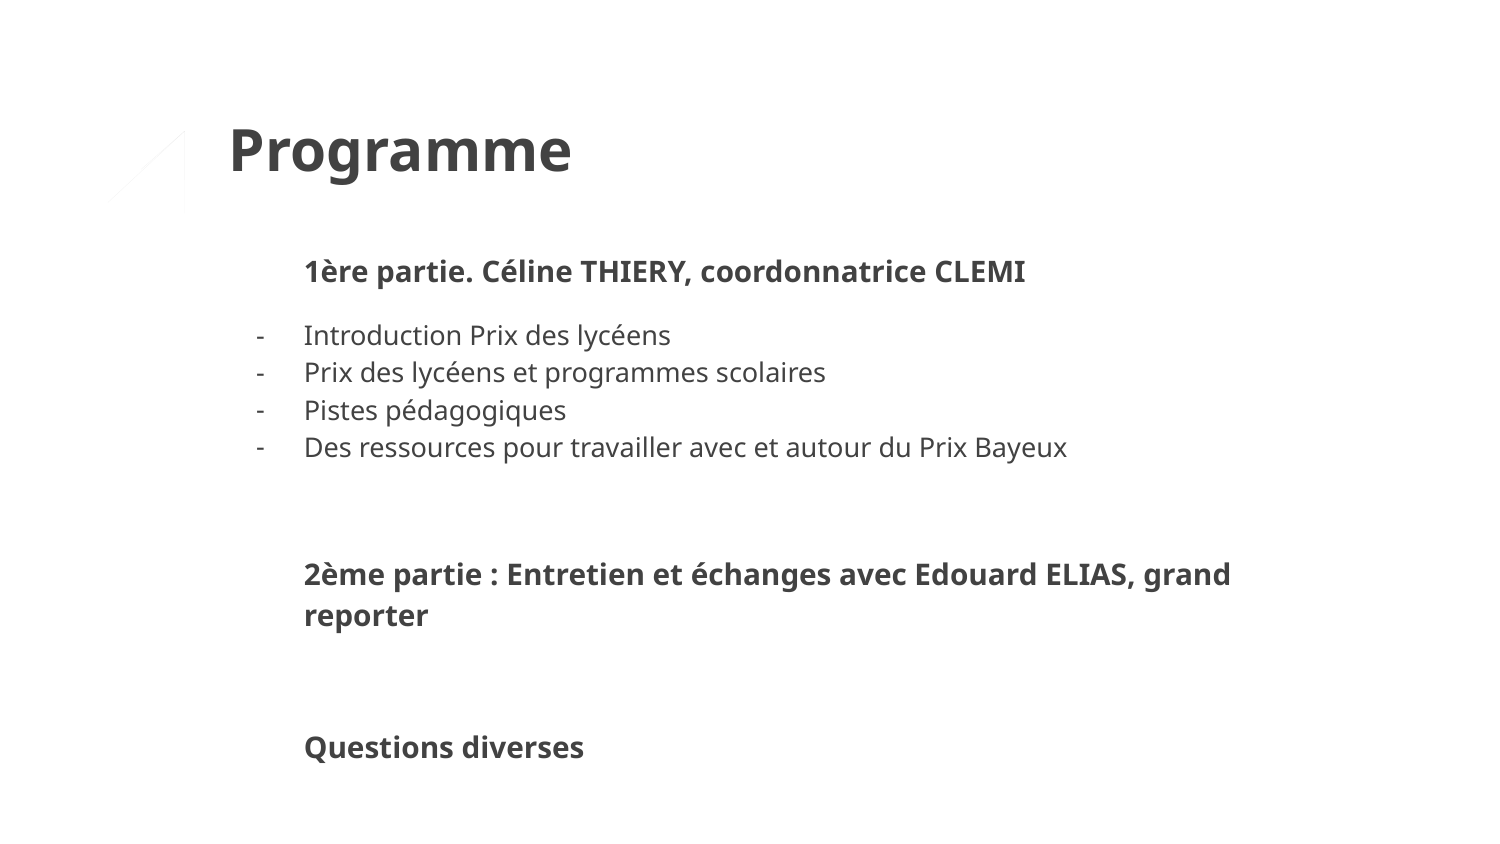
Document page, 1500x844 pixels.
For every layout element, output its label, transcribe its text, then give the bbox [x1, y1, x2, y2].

list 1ère partie. Céline THIERY, coordonnatrice CLEMI Introduction Prix des lycéens Prix des lycéens et programmes scolaires Pistes pédagogiques Des ressources pour travailler avec et autour du Prix Bayeux 2ème partie : Entretien et échanges avec Edouard ELIAS, grand reporter Questions diverses [213, 232, 1368, 650]
title Programme [213, 98, 1368, 232]
